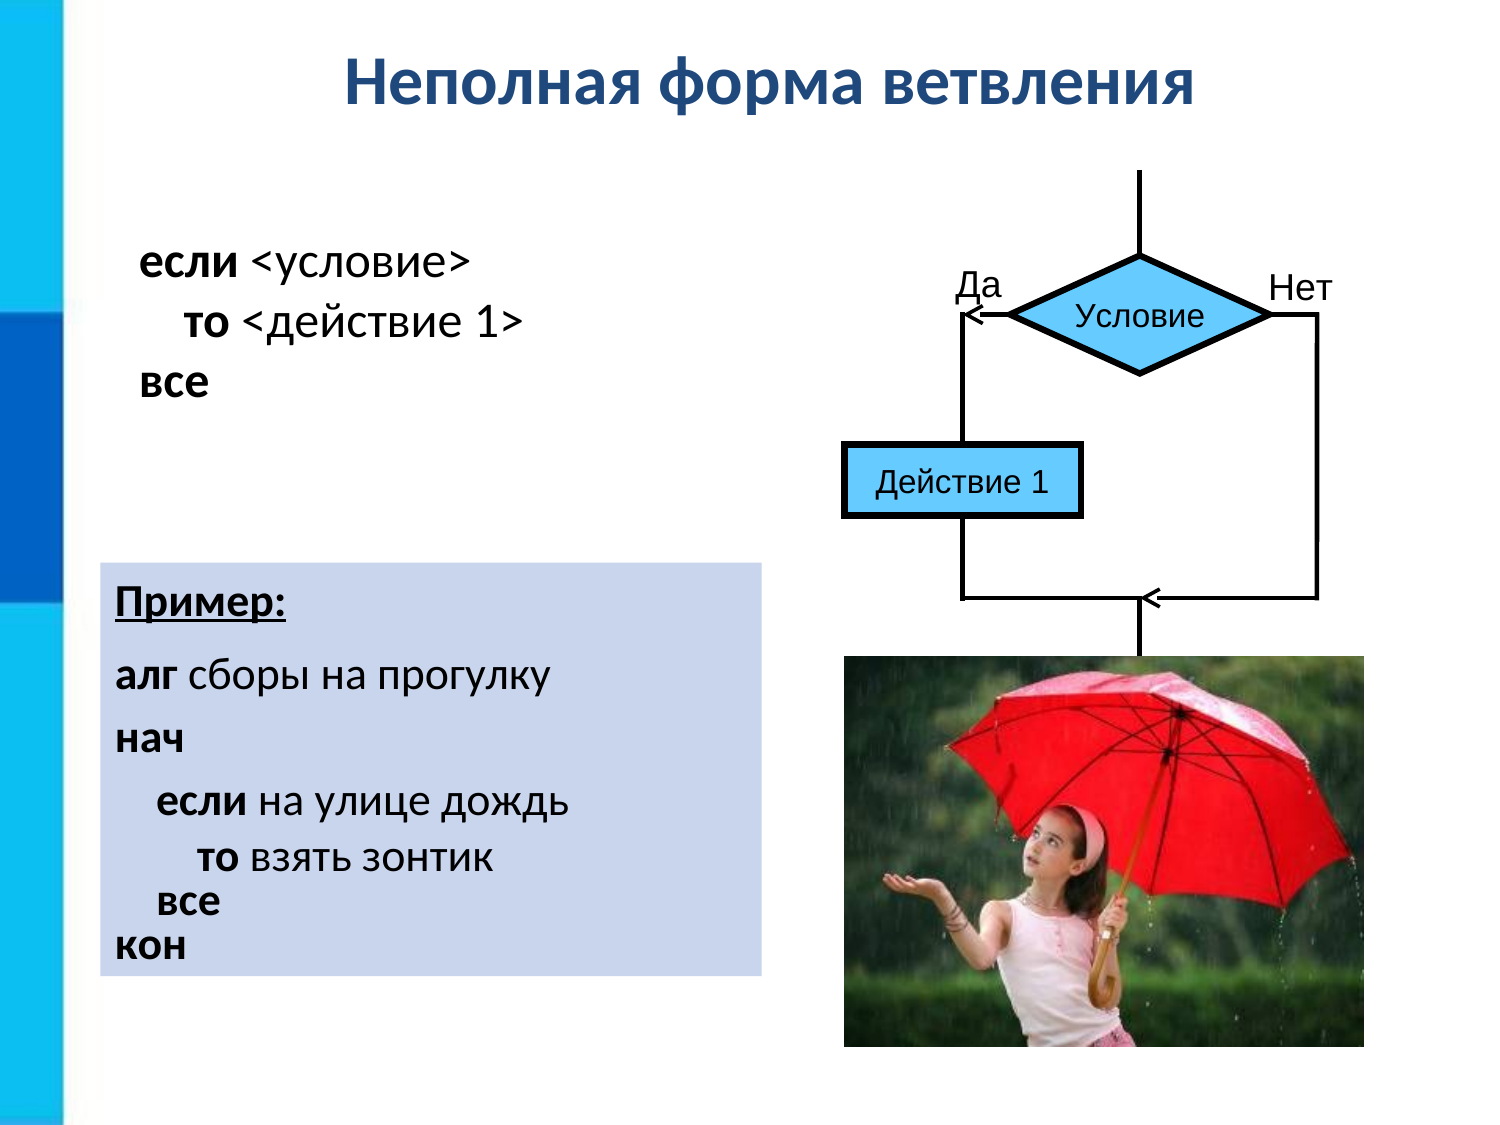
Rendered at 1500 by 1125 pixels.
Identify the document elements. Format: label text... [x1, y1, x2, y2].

text_box Нет [1242, 255, 1360, 317]
text_box Пример: алг сборы на прогулку нач если на улице дождь то взять зонтик все кон [100, 562, 762, 977]
text_box Неполная форма ветвления [76, 42, 1465, 126]
text_box Действие 1 [844, 444, 1081, 516]
text_box Условие [1012, 256, 1265, 374]
text_box Да [937, 251, 1020, 313]
text_box если <условие> то <действие 1> все [123, 219, 727, 416]
picture [0, 0, 1500, 1125]
